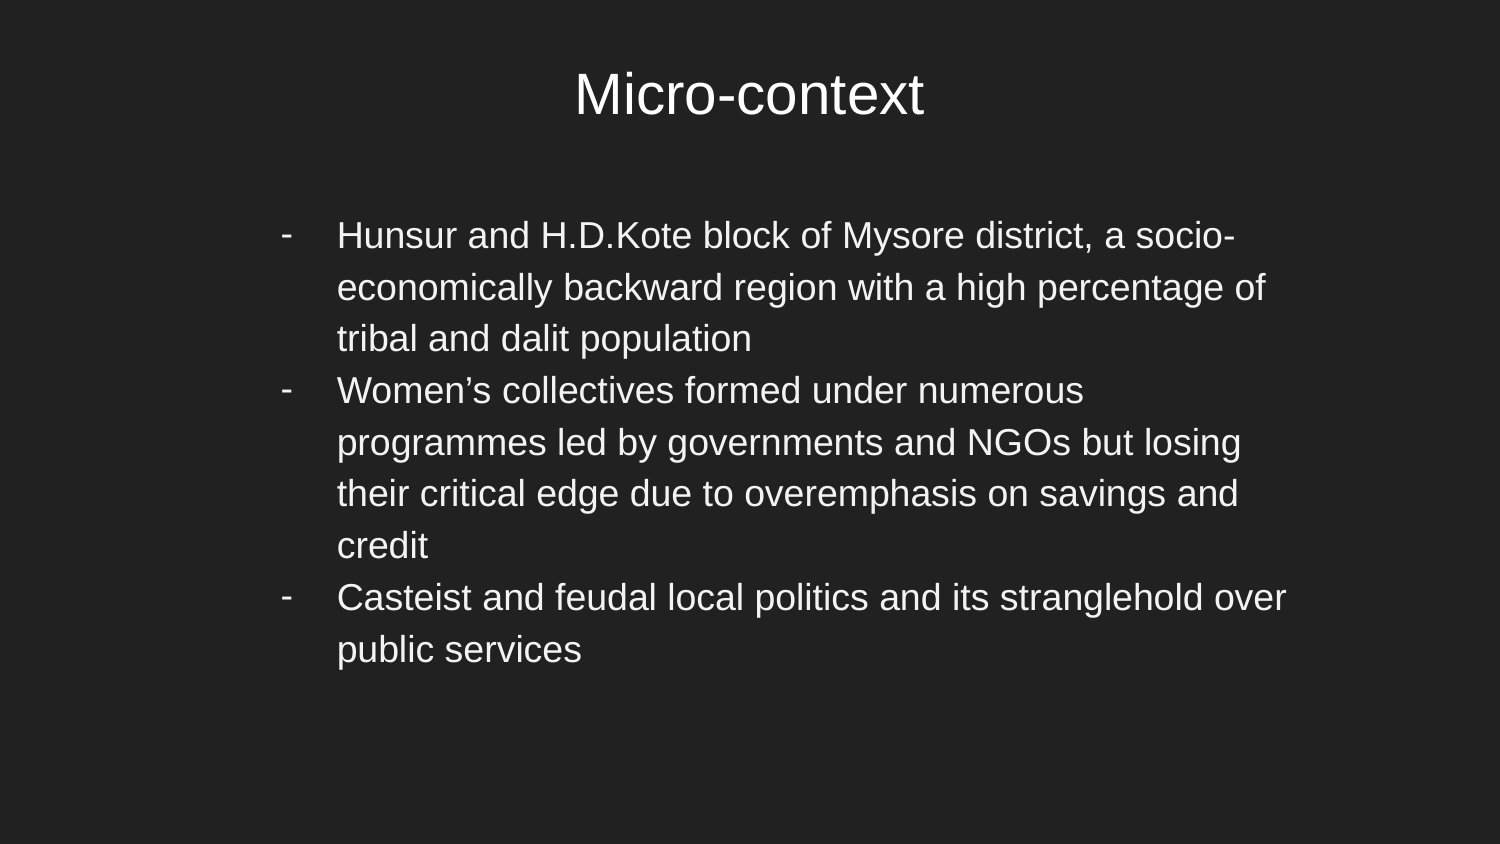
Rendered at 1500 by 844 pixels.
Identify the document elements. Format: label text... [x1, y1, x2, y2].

list Hunsur and H.D.Kote block of Mysore district, a socio-economically backward region with a high percentage of tribal and dalit population Women’s collectives formed under numerous programmes led by governments and NGOs but losing their critical edge due to overemphasis on savings and credit Casteist and feudal local politics and its stranglehold over public services [246, 189, 1311, 750]
title Micro-context [51, 41, 1449, 136]
